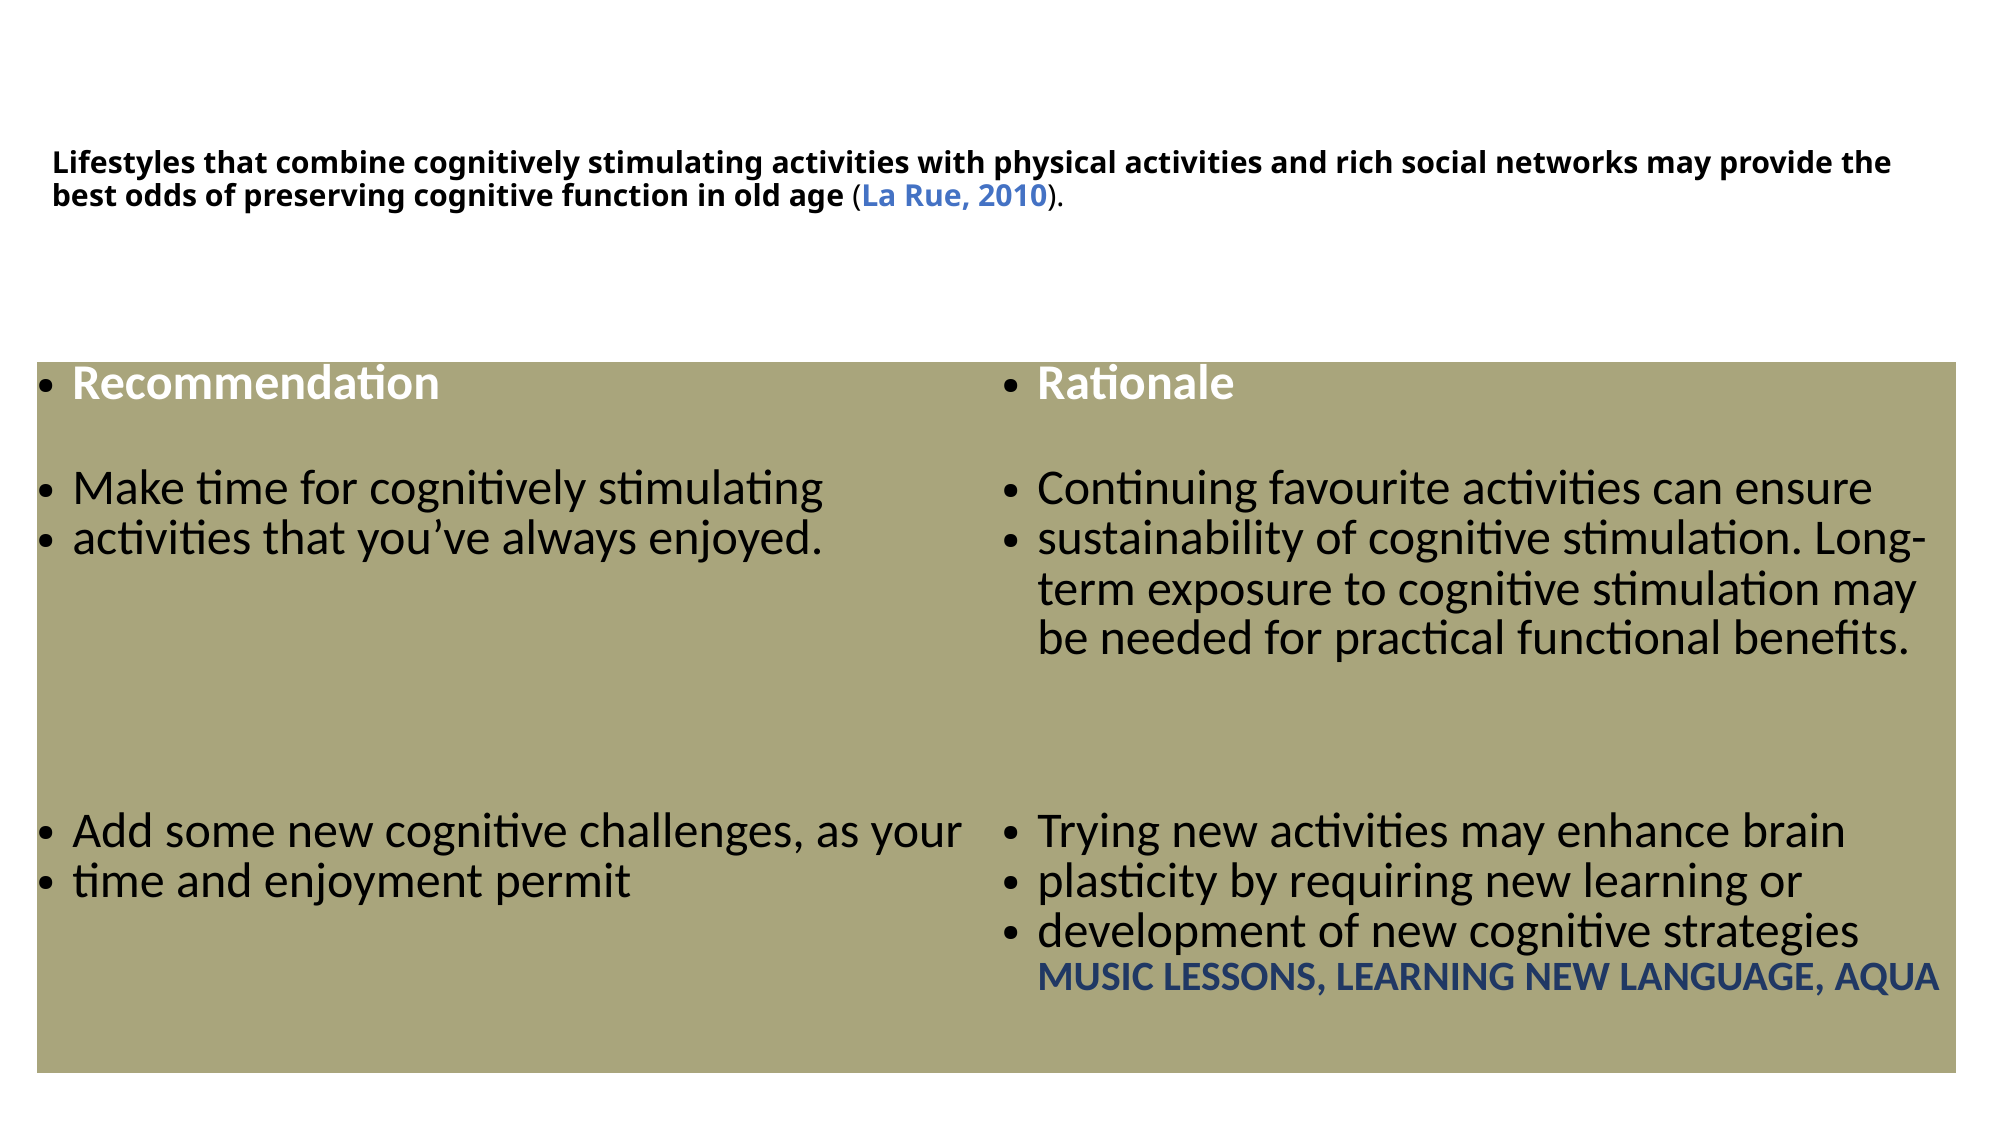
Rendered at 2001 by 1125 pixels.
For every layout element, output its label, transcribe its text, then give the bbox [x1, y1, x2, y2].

table_cell Make time for cognitively stimulating activities that you’ve always enjoyed. [37, 467, 1002, 810]
table_cell Trying new activities may enhance brain plasticity by requiring new learning or development of new cognitive strategies MUSIC LESSONS, LEARNING NEW LANGUAGE, AQUA [1002, 810, 1956, 1073]
title Lifestyles that combine cognitively stimulating activities with physical activities and rich social networks may provide the best odds of preserving cognitive function in old age (La Rue, 2010). [36, 107, 1956, 272]
table_header Recommendation [37, 362, 1002, 467]
table_header Rationale [1002, 362, 1956, 467]
table_cell Continuing favourite activities can ensure sustainability of cognitive stimulation. Long-term exposure to cognitive stimulation may be needed for practical functional benefits. [1002, 467, 1956, 810]
table_cell Add some new cognitive challenges, as your time and enjoyment permit [37, 810, 1002, 1073]
